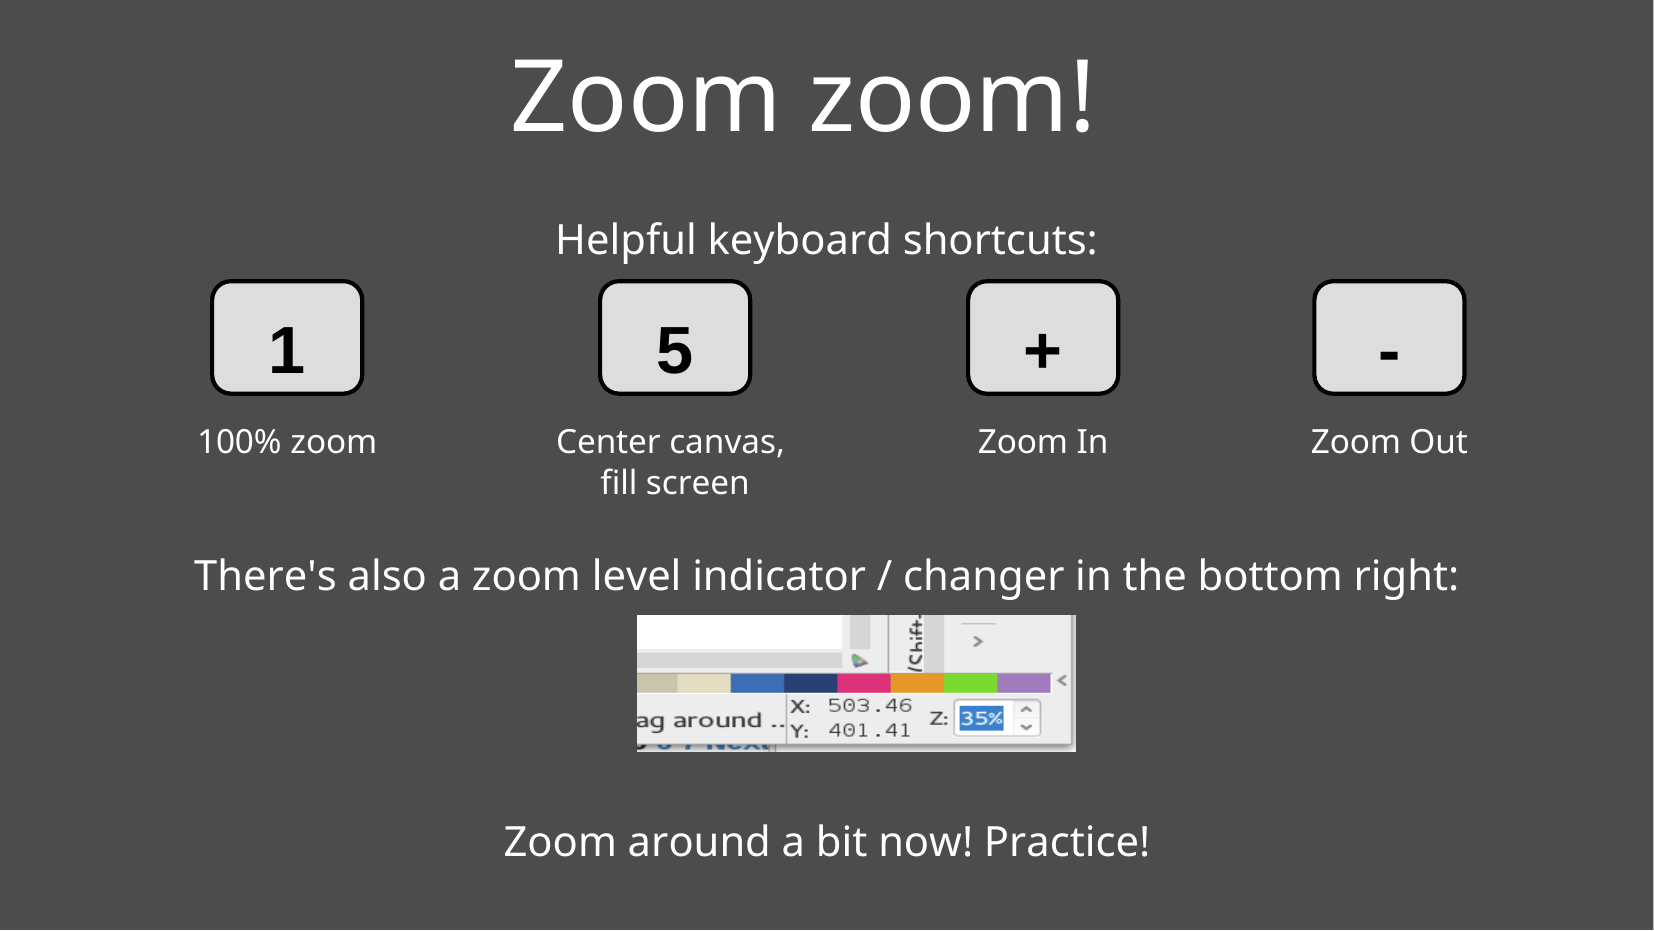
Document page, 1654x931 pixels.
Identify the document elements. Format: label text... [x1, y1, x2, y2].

title 100% zoom [161, 409, 413, 478]
title Helpful keyboard shortcuts: [132, 183, 1521, 295]
title Zoom Out [1278, 409, 1501, 478]
text_box [968, 295, 1119, 394]
title Zoom around a bit now! Practice! [132, 785, 1521, 897]
text_box - [1363, 305, 1416, 395]
title There's also a zoom level indicator / changer in the bottom right: [132, 519, 1521, 631]
text_box [600, 295, 751, 394]
text_box 1 [253, 305, 321, 395]
title Zoom In [953, 409, 1134, 478]
title Zoom zoom! [53, 4, 1554, 202]
title Center canvas, fill screen [525, 423, 826, 501]
text_box [1314, 295, 1465, 394]
picture [637, 631, 1076, 752]
text_box + [1008, 305, 1078, 395]
text_box 5 [641, 305, 709, 395]
text_box [212, 295, 363, 394]
